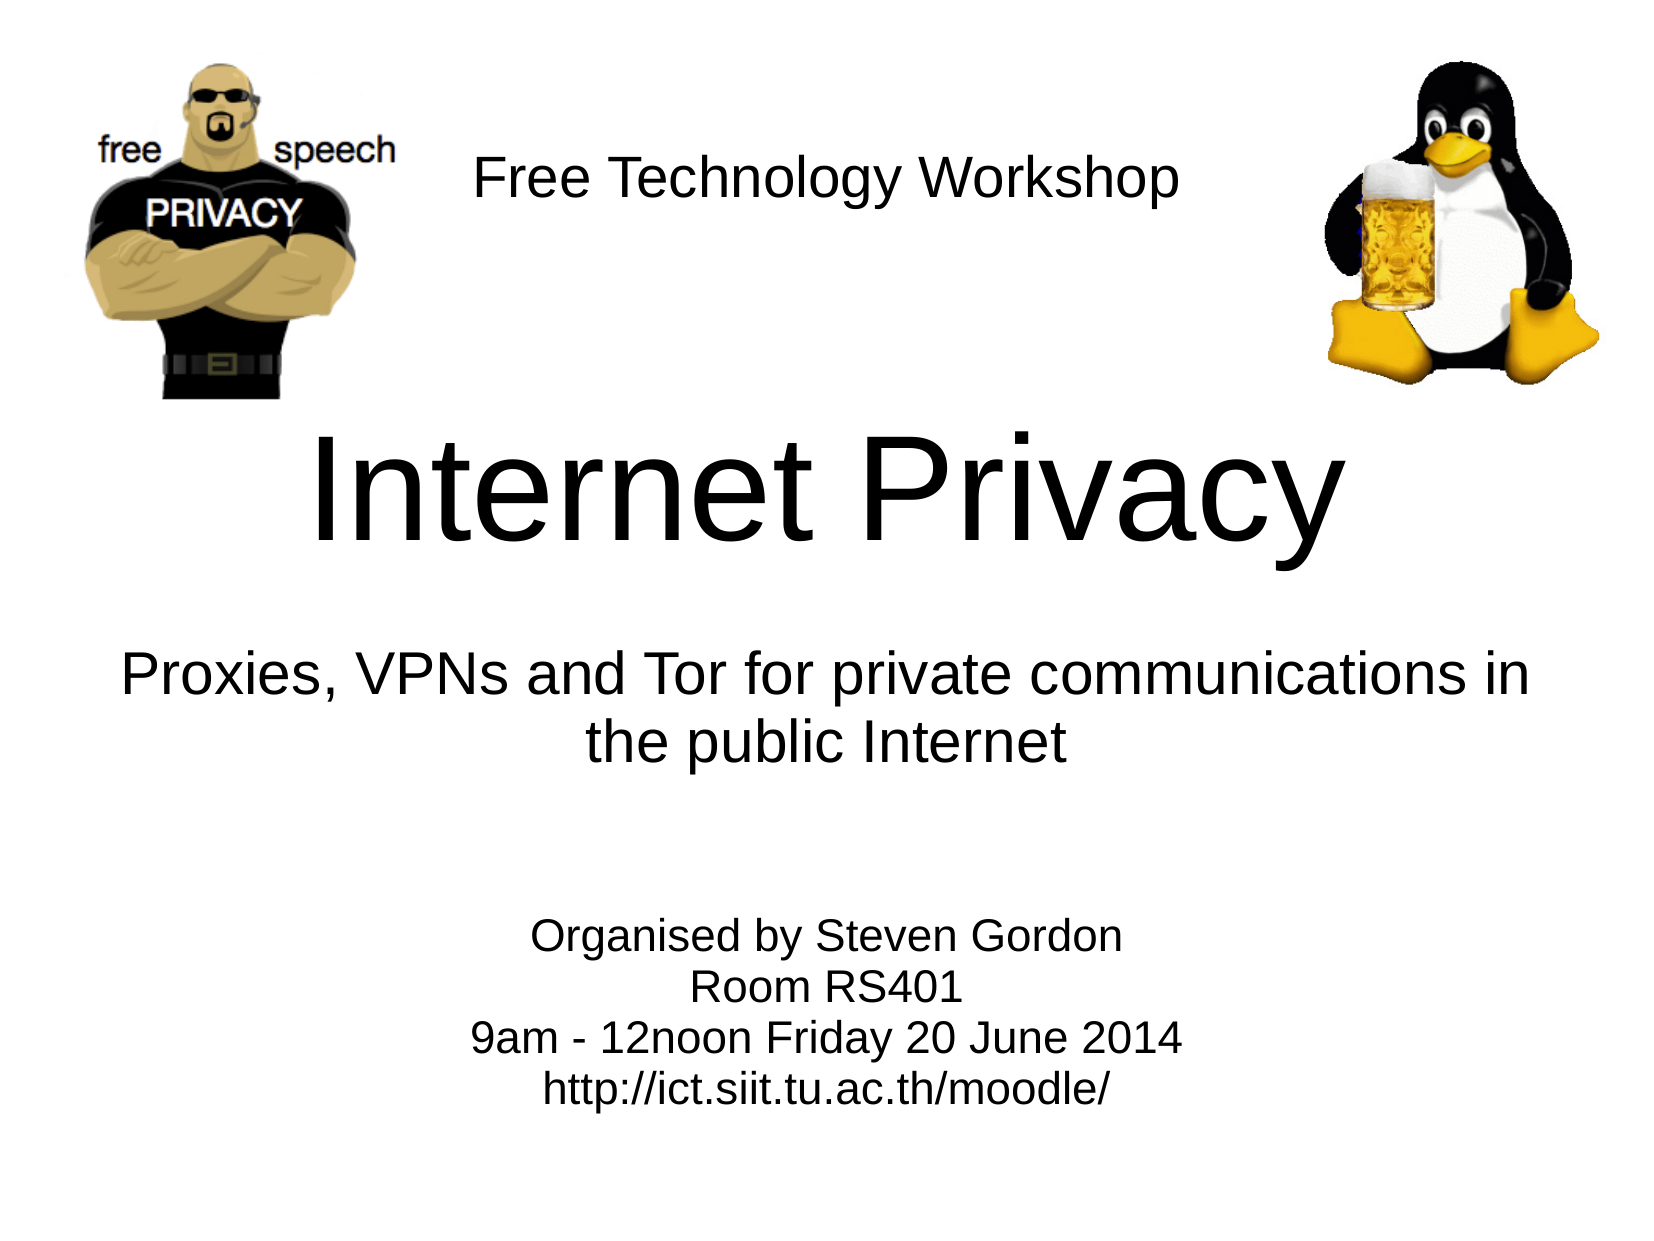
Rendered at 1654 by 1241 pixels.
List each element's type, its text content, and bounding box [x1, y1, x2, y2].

picture [1302, 23, 1654, 414]
subtitle Free Technology Workshop Internet Privacy Proxies, VPNs and Tor for private communications in the public Internet Organised by Steven Gordon Room RS401 9am - 12noon Friday 20 June 2014 http://ict.siit.tu.ac.th/moodle/ [82, 42, 1571, 1217]
picture [42, 34, 420, 401]
